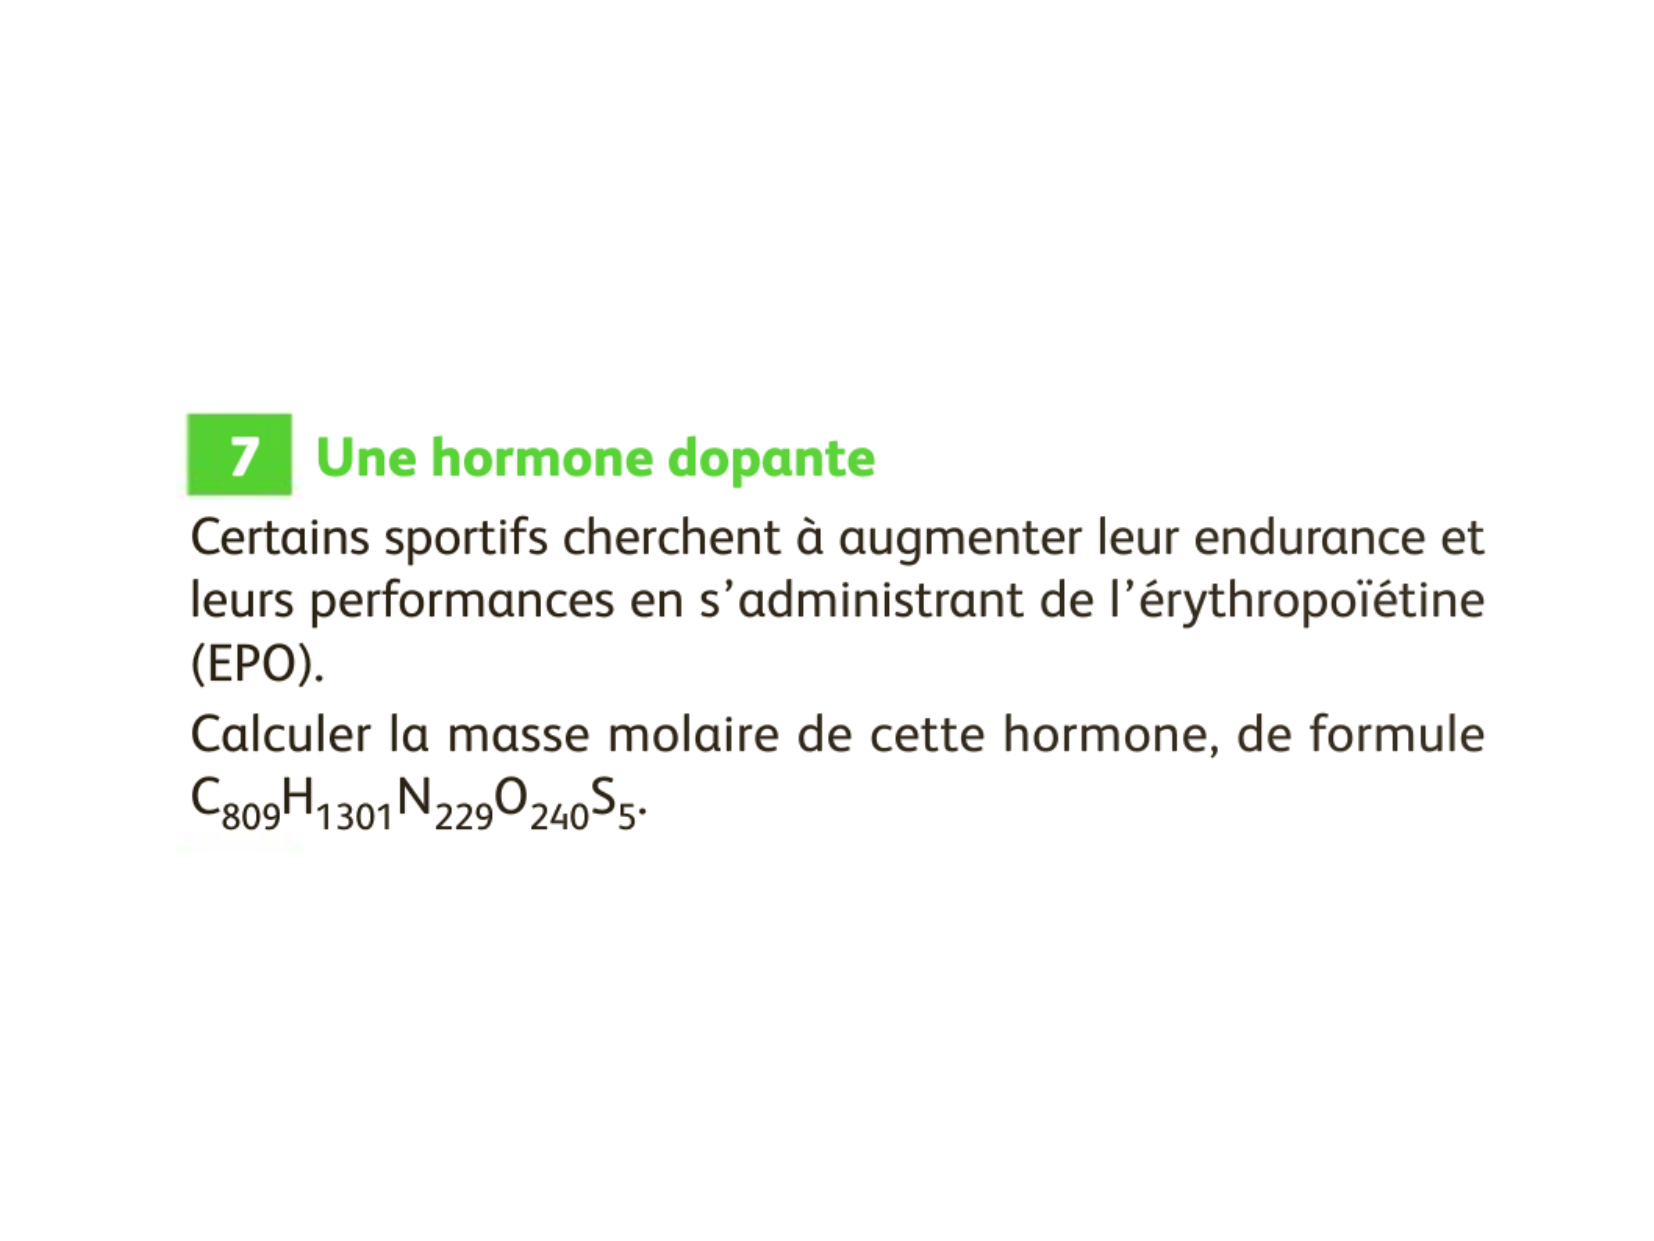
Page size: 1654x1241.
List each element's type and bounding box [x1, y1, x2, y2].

picture [169, 393, 1493, 853]
